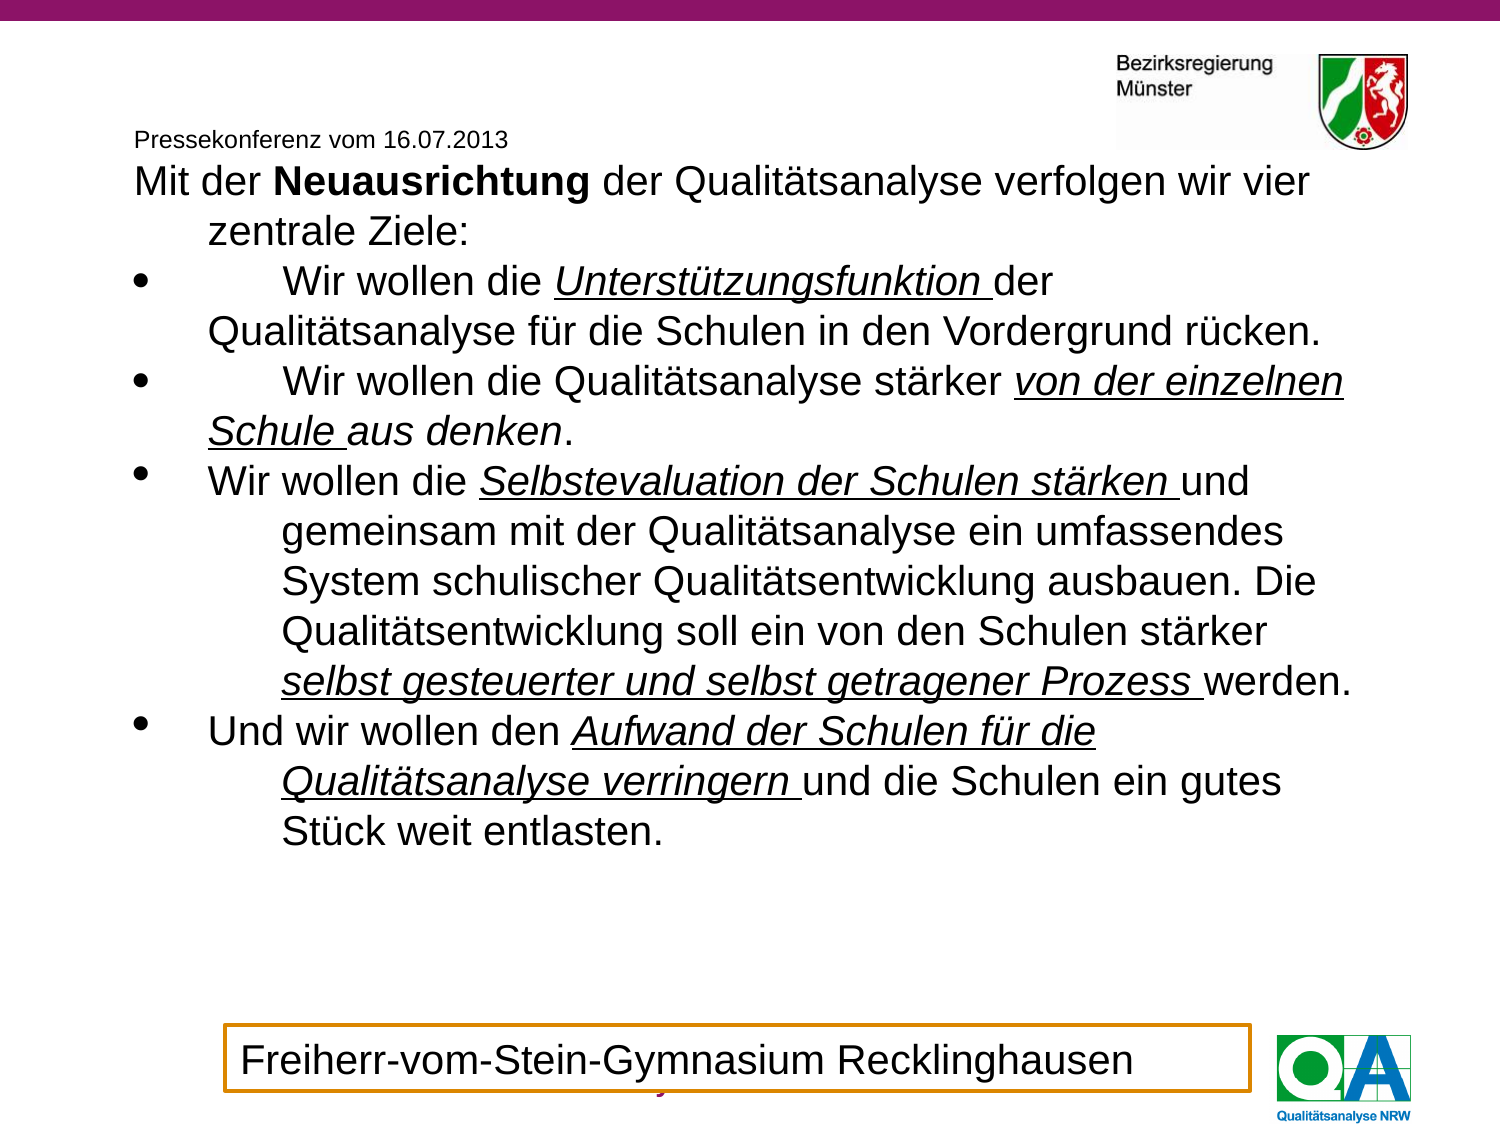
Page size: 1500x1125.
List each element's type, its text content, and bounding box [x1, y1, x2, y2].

text_box Pressekonferenz vom 16.07.2013 Mit der Neuausrichtung der Qualitätsanalyse verfolgen wir vier zentrale Ziele: · Wir wollen die Unterstützungsfunktion der Qualitätsanalyse für die Schulen in den Vordergrund rücken. · Wir wollen die Qualitätsanalyse stärker von der einzelnen Schule aus denken. Wir wollen die Selbstevaluation der Schulen stärken und gemeinsam mit der Qualitätsanalyse ein umfassendes System schulischer Qualitätsentwicklung ausbauen. Die Qualitätsentwicklung soll ein von den Schulen stärker selbst gesteuerter und selbst getragener Prozess werden. Und wir wollen den Aufwand der Schulen für die Qualitätsanalyse verringern und die Schulen ein gutes Stück weit entlasten. [119, 116, 1371, 862]
text_box Freiherr-vom-Stein-Gymnasium Recklinghausen [225, 1025, 1251, 1091]
